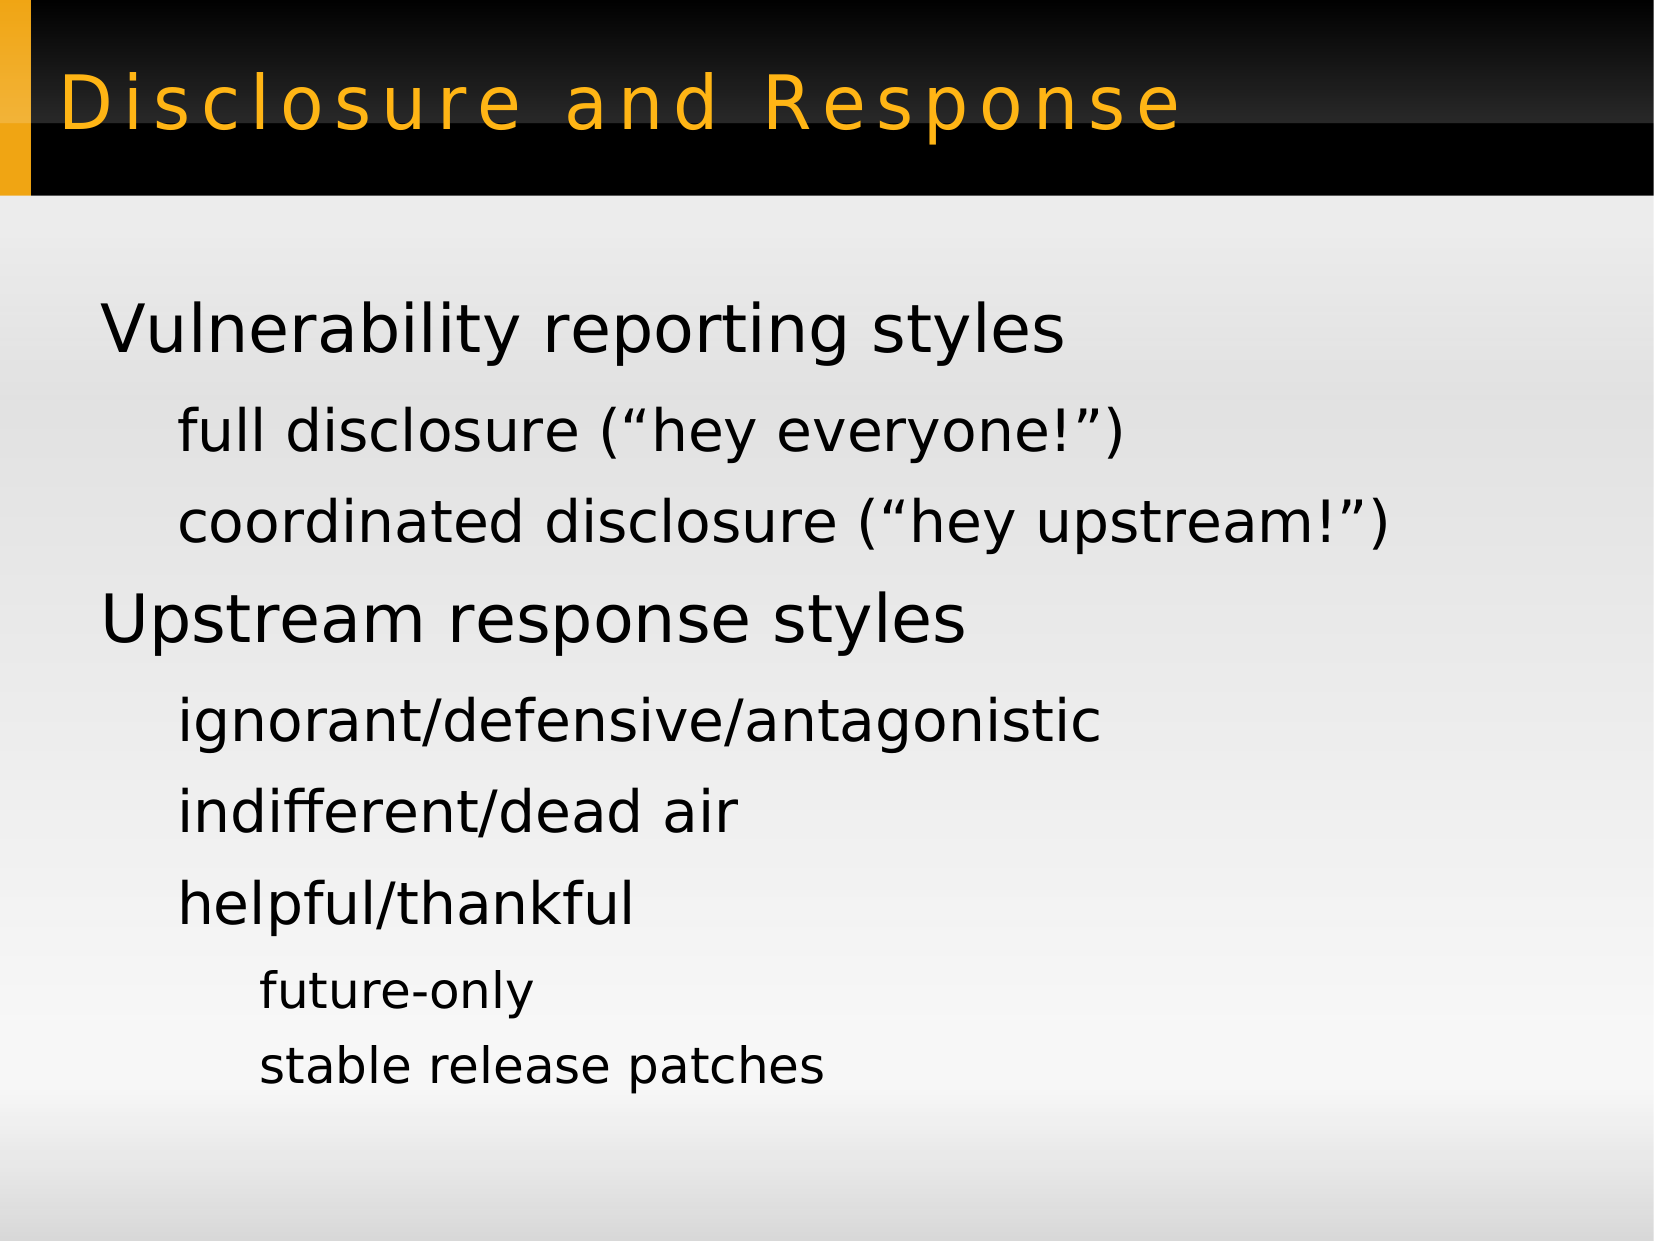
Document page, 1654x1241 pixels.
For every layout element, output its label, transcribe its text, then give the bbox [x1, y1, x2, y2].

picture [0, 0, 1654, 1241]
title Disclosure and Response [59, 36, 1270, 171]
list Vulnerability reporting styles full disclosure (“hey everyone!”) coordinated disclosure (“hey upstream!”) Upstream response styles ignorant/defensive/antagonistic indifferent/dead air helpful/thankful future-only stable release patches [82, 290, 1571, 1096]
